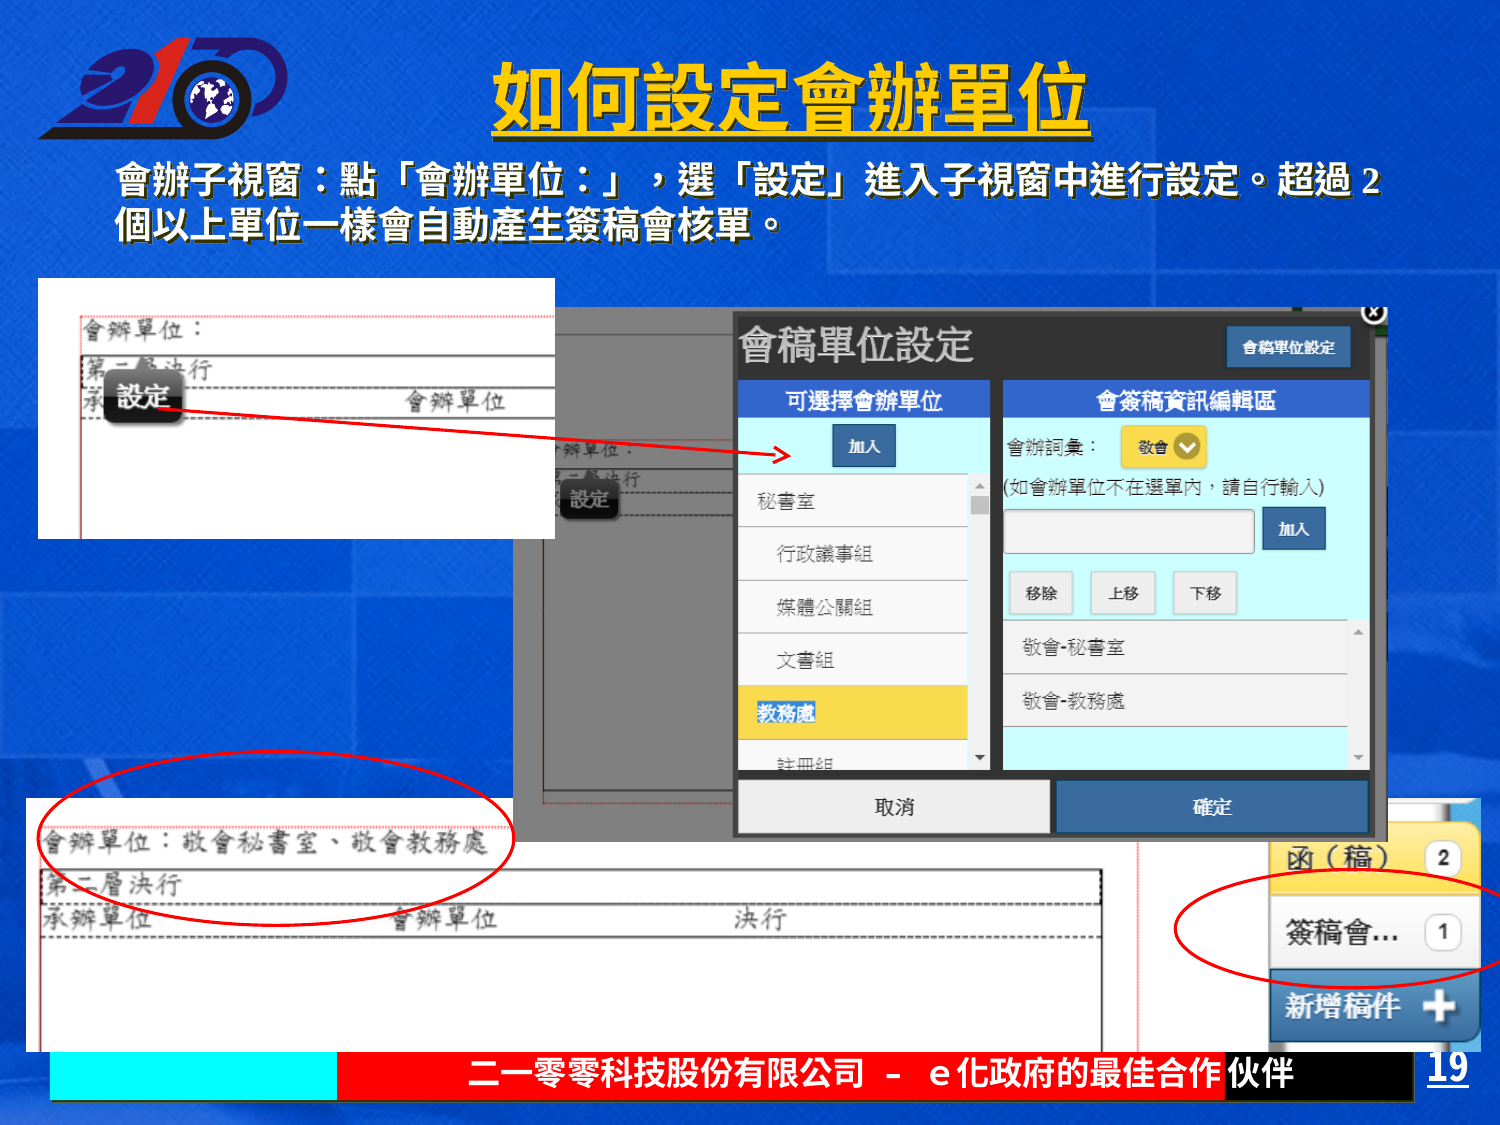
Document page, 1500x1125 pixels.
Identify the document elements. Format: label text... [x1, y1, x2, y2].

picture [1177, 872, 1500, 986]
picture [0, 0, 1500, 1125]
text_box 會辦子視窗：點「會辦單位：」，選「設定」進入子視窗中進行設定。超過2個以上單位一樣會自動產生簽稿會核單。 [100, 148, 1412, 345]
text_box 如何設定會辦單位 [476, 42, 1107, 148]
